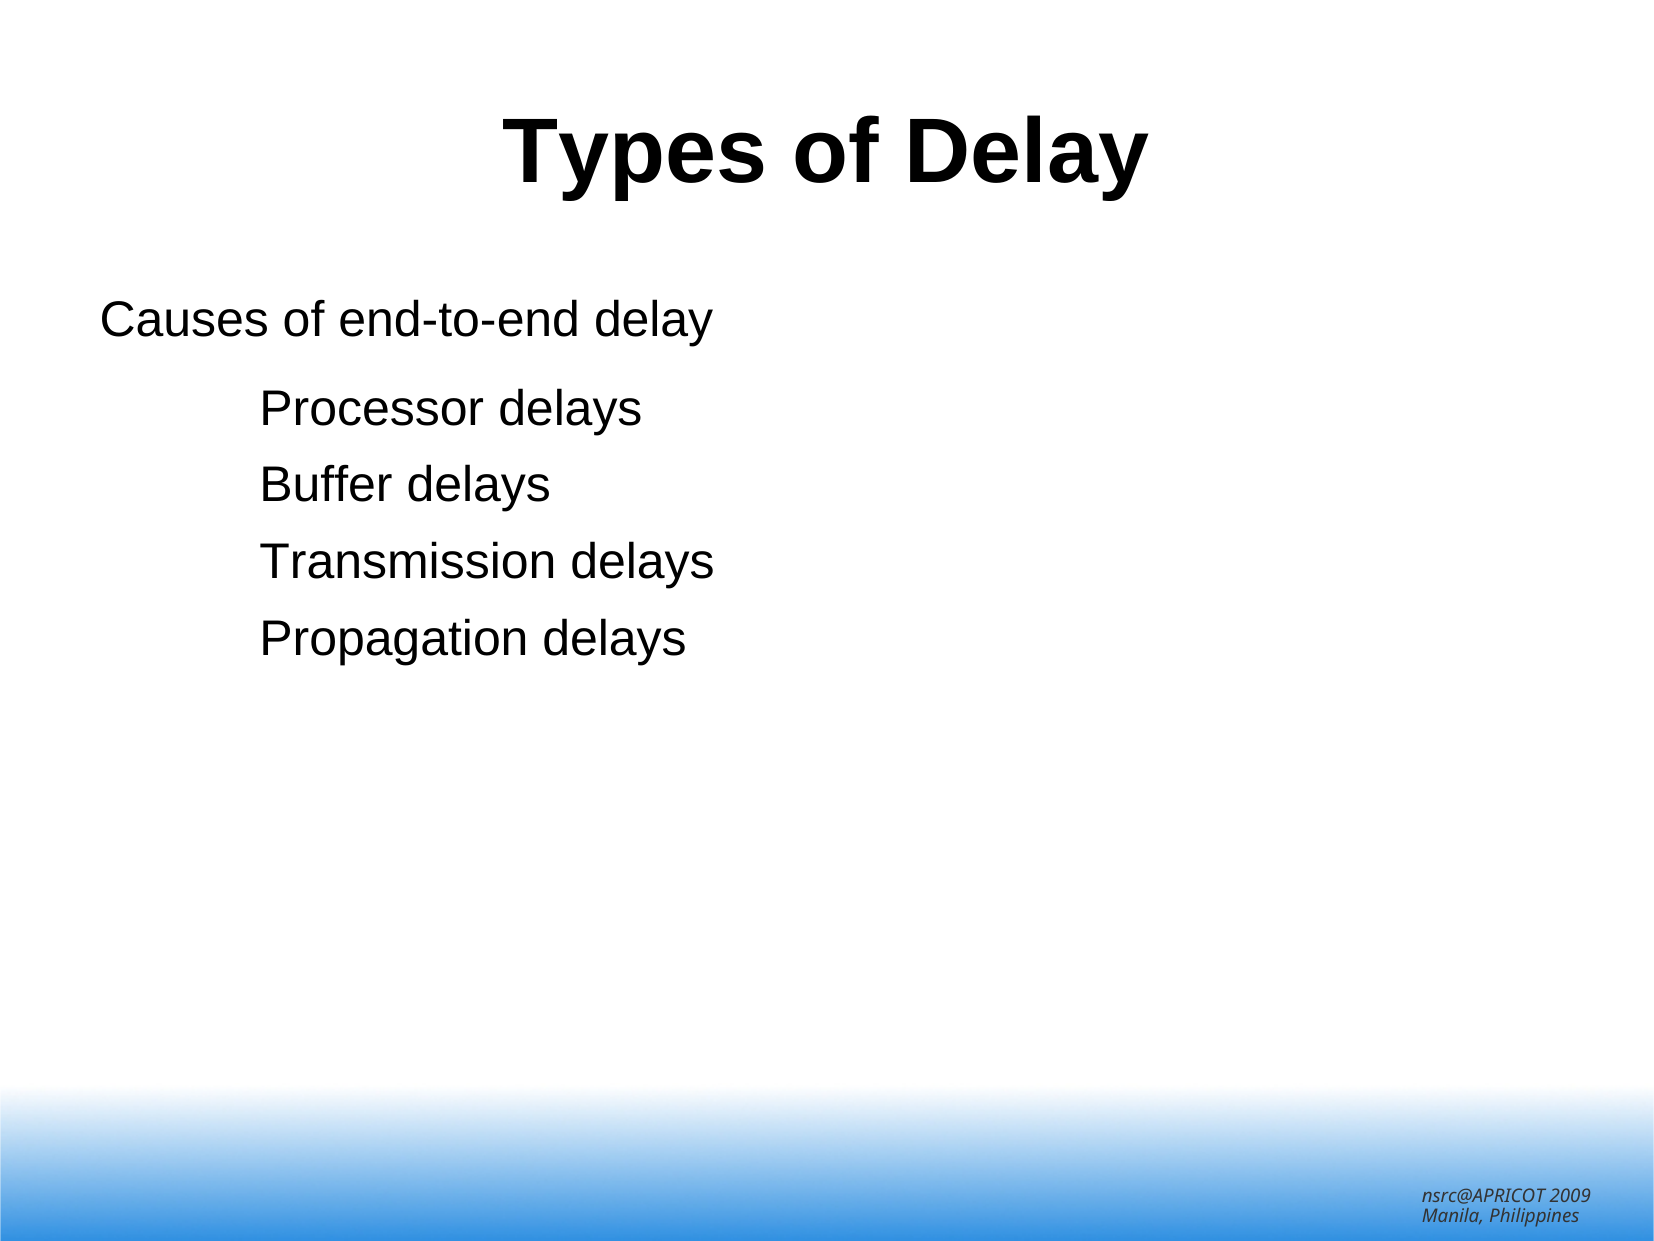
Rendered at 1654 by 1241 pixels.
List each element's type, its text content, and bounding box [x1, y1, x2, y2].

title Types of Delay [82, 56, 1571, 249]
list Causes of end-to-end delay Processor delays Buffer delays Transmission delays Propagation delays [82, 290, 1571, 1094]
picture [0, 1083, 1654, 1241]
